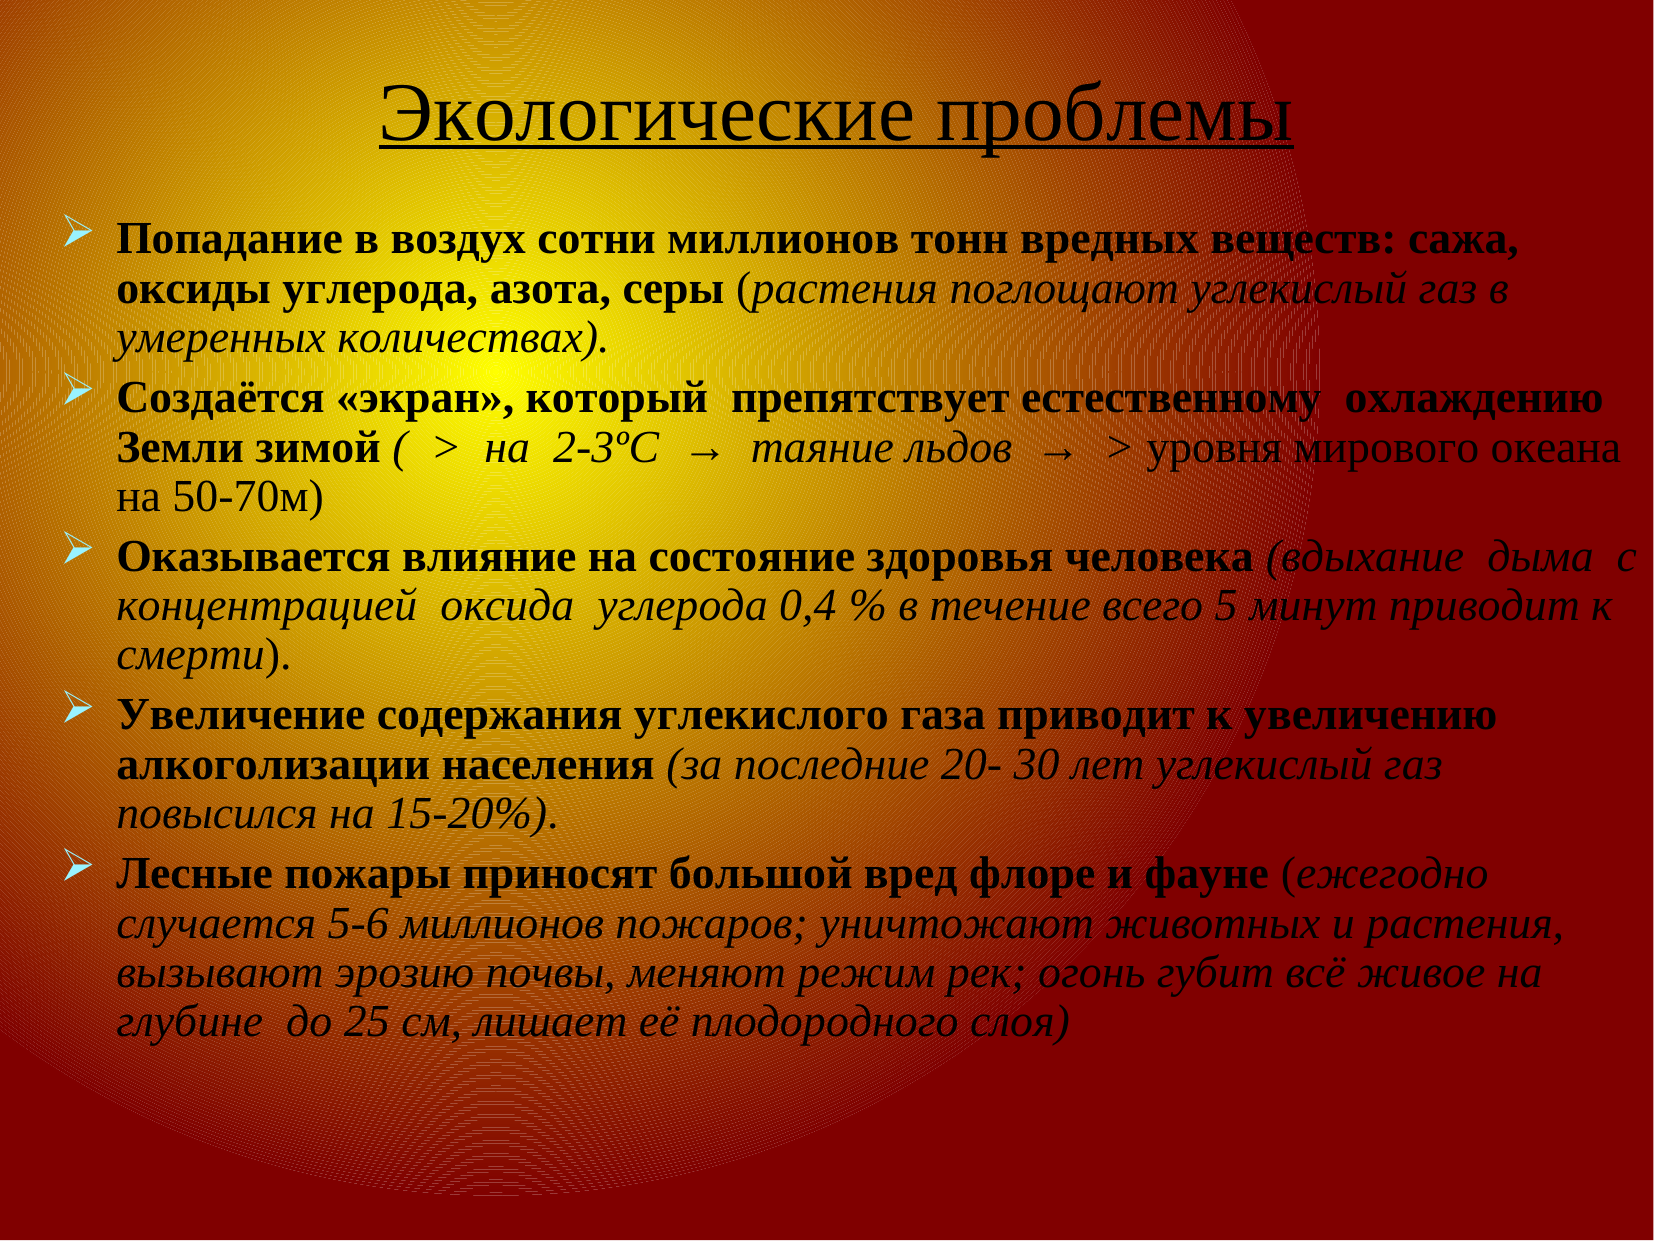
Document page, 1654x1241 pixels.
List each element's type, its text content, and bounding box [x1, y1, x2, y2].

list Попадание в воздух сотни миллионов тонн вредных веществ: сажа, оксиды углерода, азота, серы (растения поглощают углекислый газ в умеренных количествах). Создаётся «экран», который препятствует естественному охлаждению Земли зимой ( > на 2-3ºС → таяние льдов → > уровня мирового океана на 50-70м) Оказывается влияние на состояние здоровья человека (вдыхание дыма с концентрацией оксида углерода 0,4 % в течение всего 5 минут приводит к смерти). Увеличение содержания углекислого газа приводит к увеличению алкоголизации населения (за последние 20- 30 лет углекислый газ повысился на 15-20%). Лесные пожары приносят большой вред флоре и фауне (ежегодно случается 5-6 миллионов пожаров; уничтожают животных и растения, вызывают эрозию почвы, меняют режим рек; огонь губит всё живое на глубине до 25 см, лишает её плодородного слоя) [45, 206, 1654, 1176]
title Экологические проблемы [78, 0, 1595, 206]
